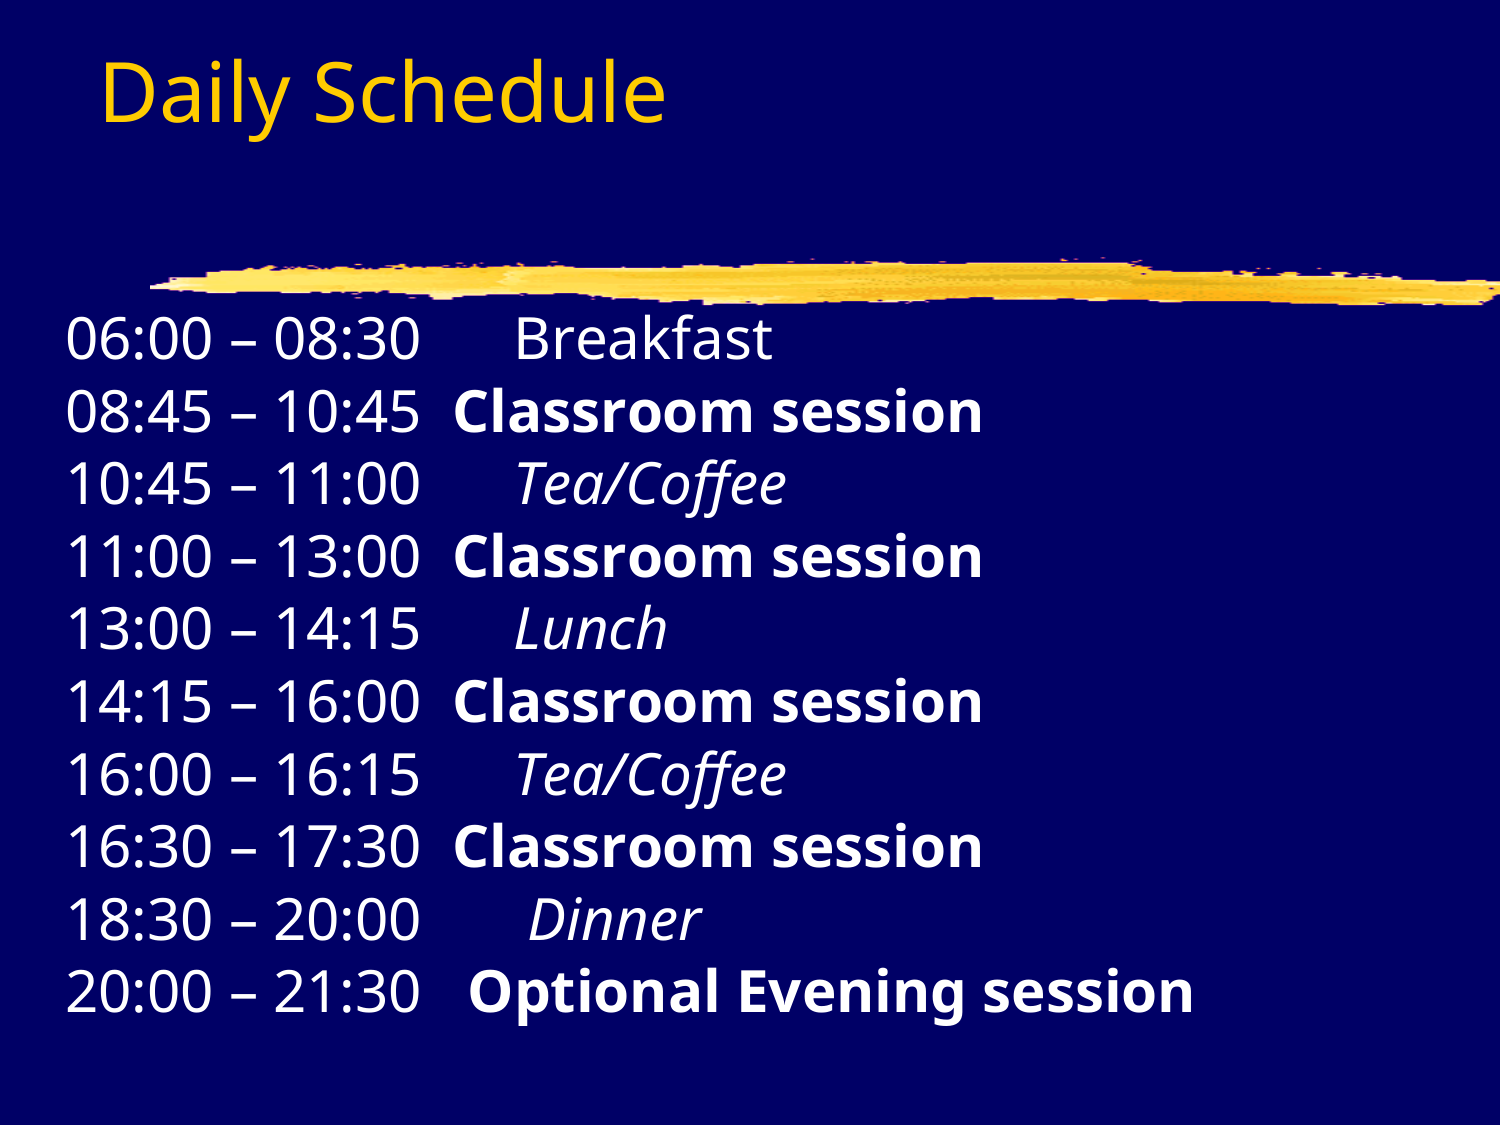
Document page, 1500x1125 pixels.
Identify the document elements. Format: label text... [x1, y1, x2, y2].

list 06:00 – 08:30 Breakfast 08:45 – 10:45 Classroom session 10:45 – 11:00 Tea/Coffee 11:00 – 13:00 Classroom session 13:00 – 14:15 Lunch 14:15 – 16:00 Classroom session 16:00 – 16:15 Tea/Coffee 16:30 – 17:30 Classroom session 18:30 – 20:00 Dinner 20:00 – 21:30 Optional Evening session [62, 325, 1500, 1094]
picture [150, 252, 1500, 316]
title Daily Schedule [98, 0, 1379, 203]
